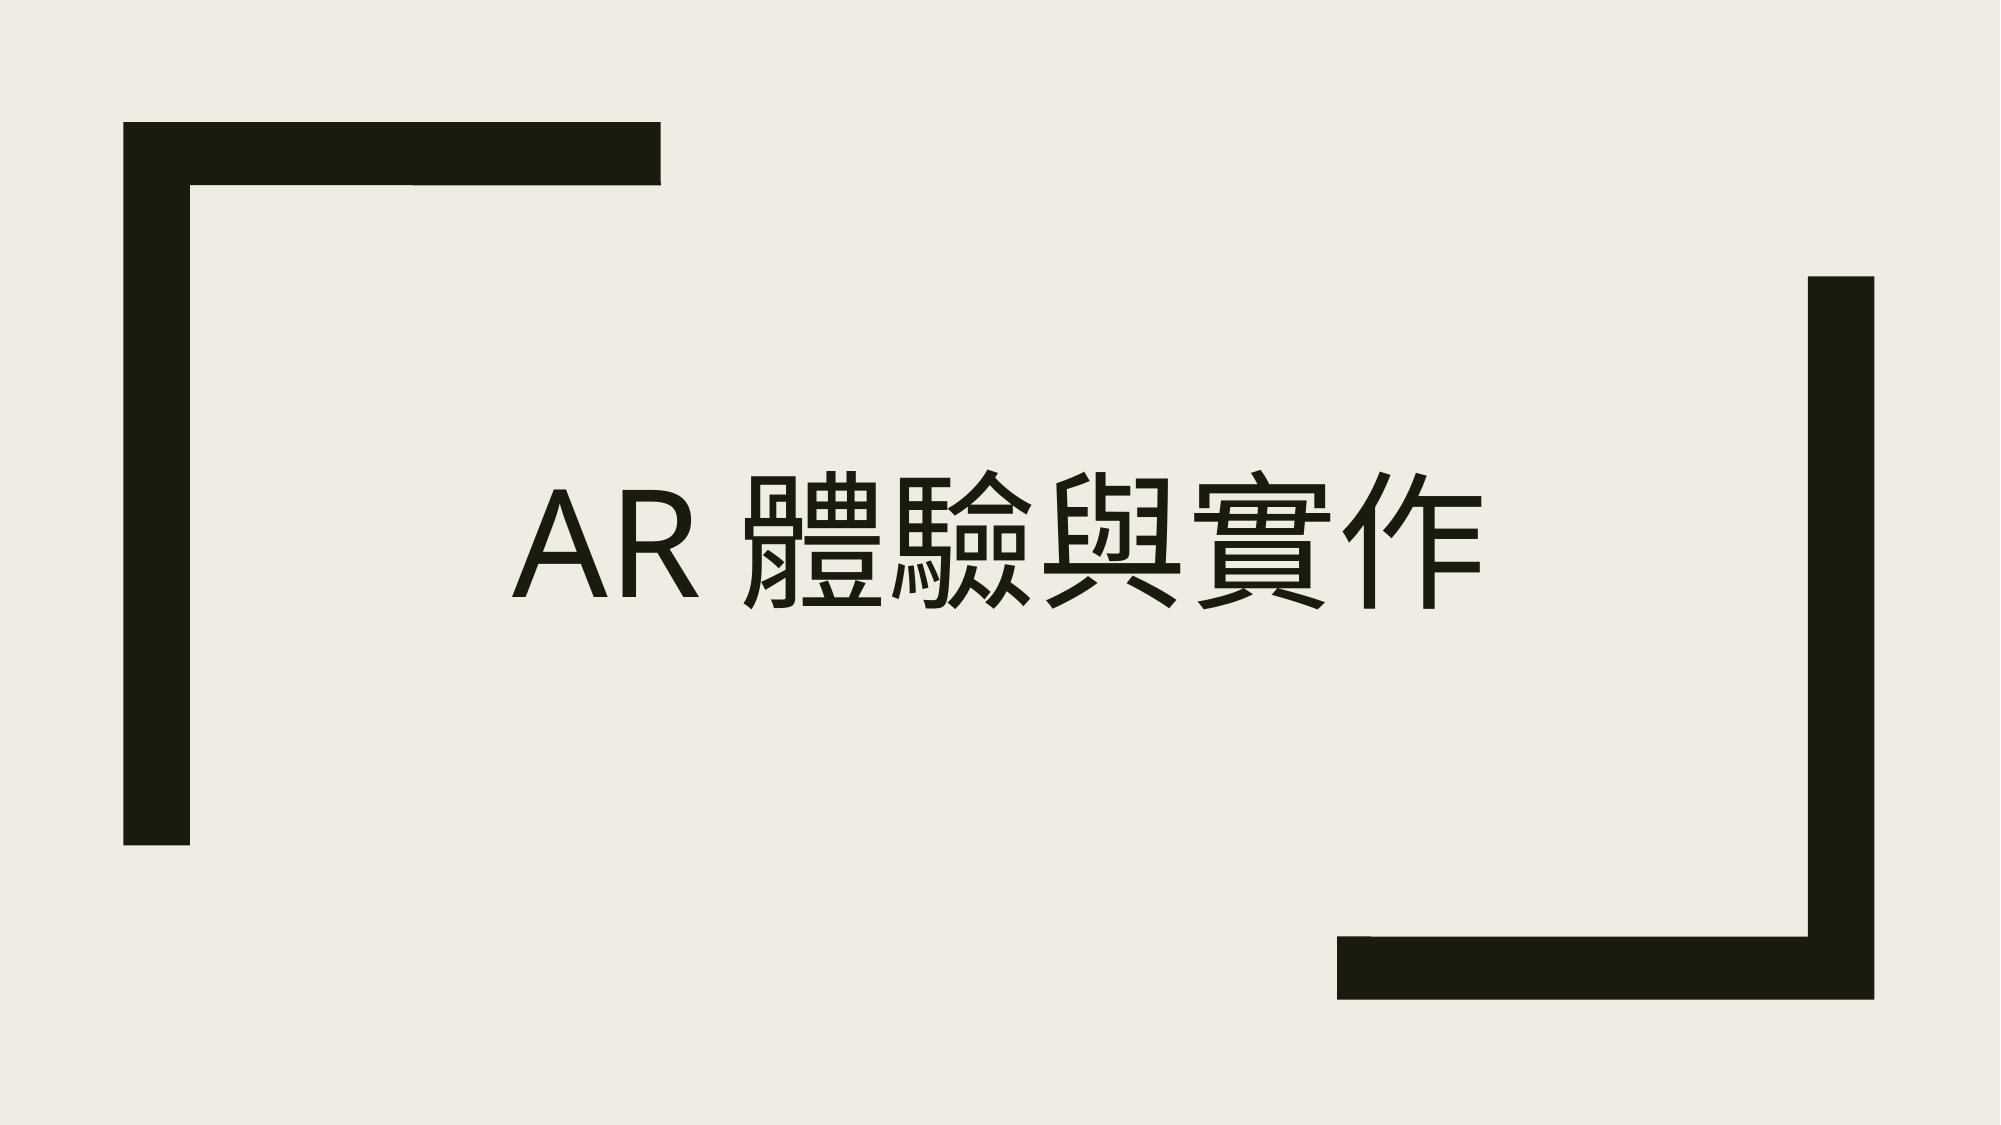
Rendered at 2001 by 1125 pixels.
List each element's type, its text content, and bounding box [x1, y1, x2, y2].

title AR體驗與實作 [314, 293, 1686, 638]
